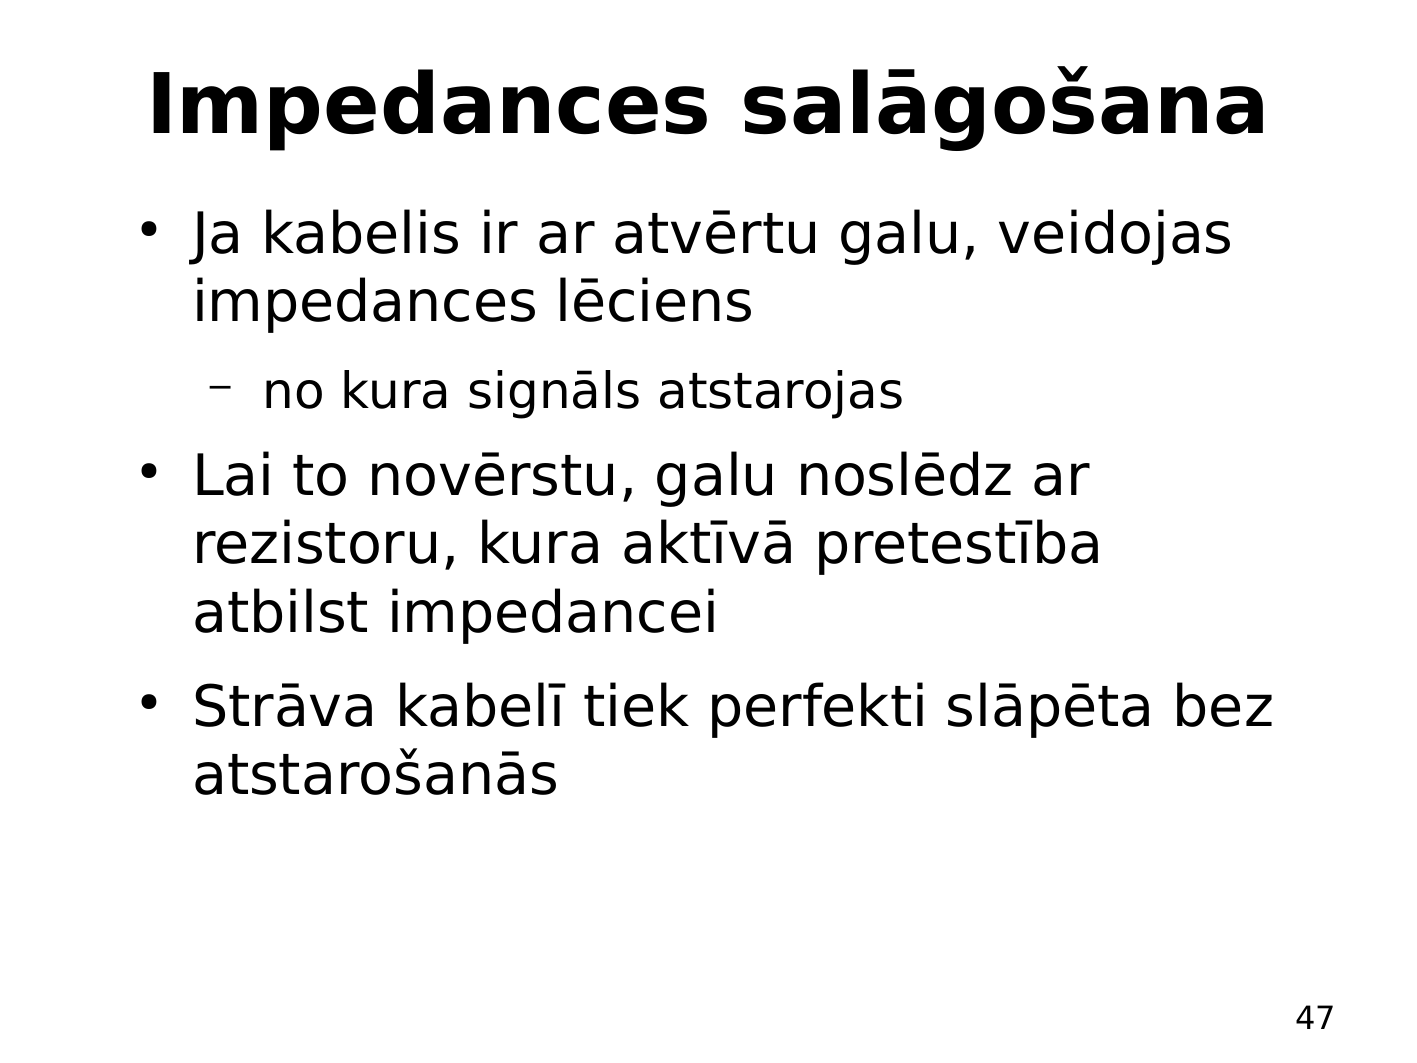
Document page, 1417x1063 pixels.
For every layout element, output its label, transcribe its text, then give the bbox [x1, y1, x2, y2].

title Impedances salāgošana [106, 11, 1311, 188]
list Ja kabelis ir ar atvērtu galu, veidojas impedances lēciens no kura signāls atstarojas Lai to novērstu, galu noslēdz ar rezistoru, kura aktīvā pretestība atbilst impedancei Strāva kabelī tiek perfekti slāpēta bez atstarošanās [106, 188, 1311, 969]
